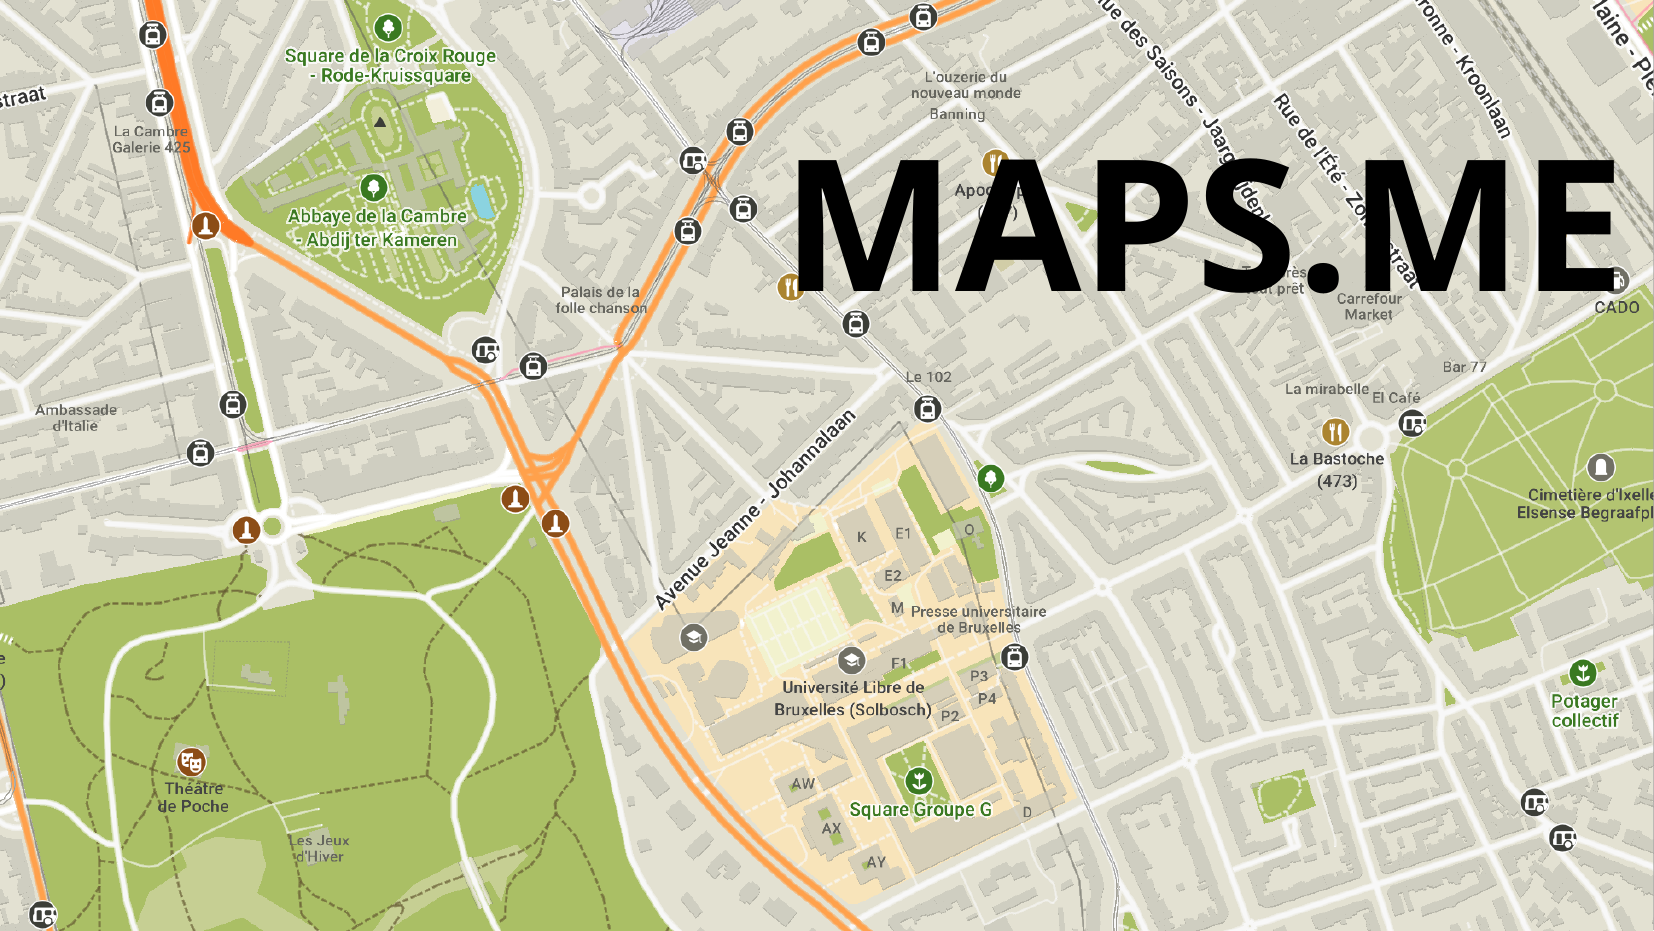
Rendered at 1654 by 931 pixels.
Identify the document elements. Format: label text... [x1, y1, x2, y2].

picture [0, 0, 1654, 931]
text_box MAPS.ME [767, 88, 1604, 319]
